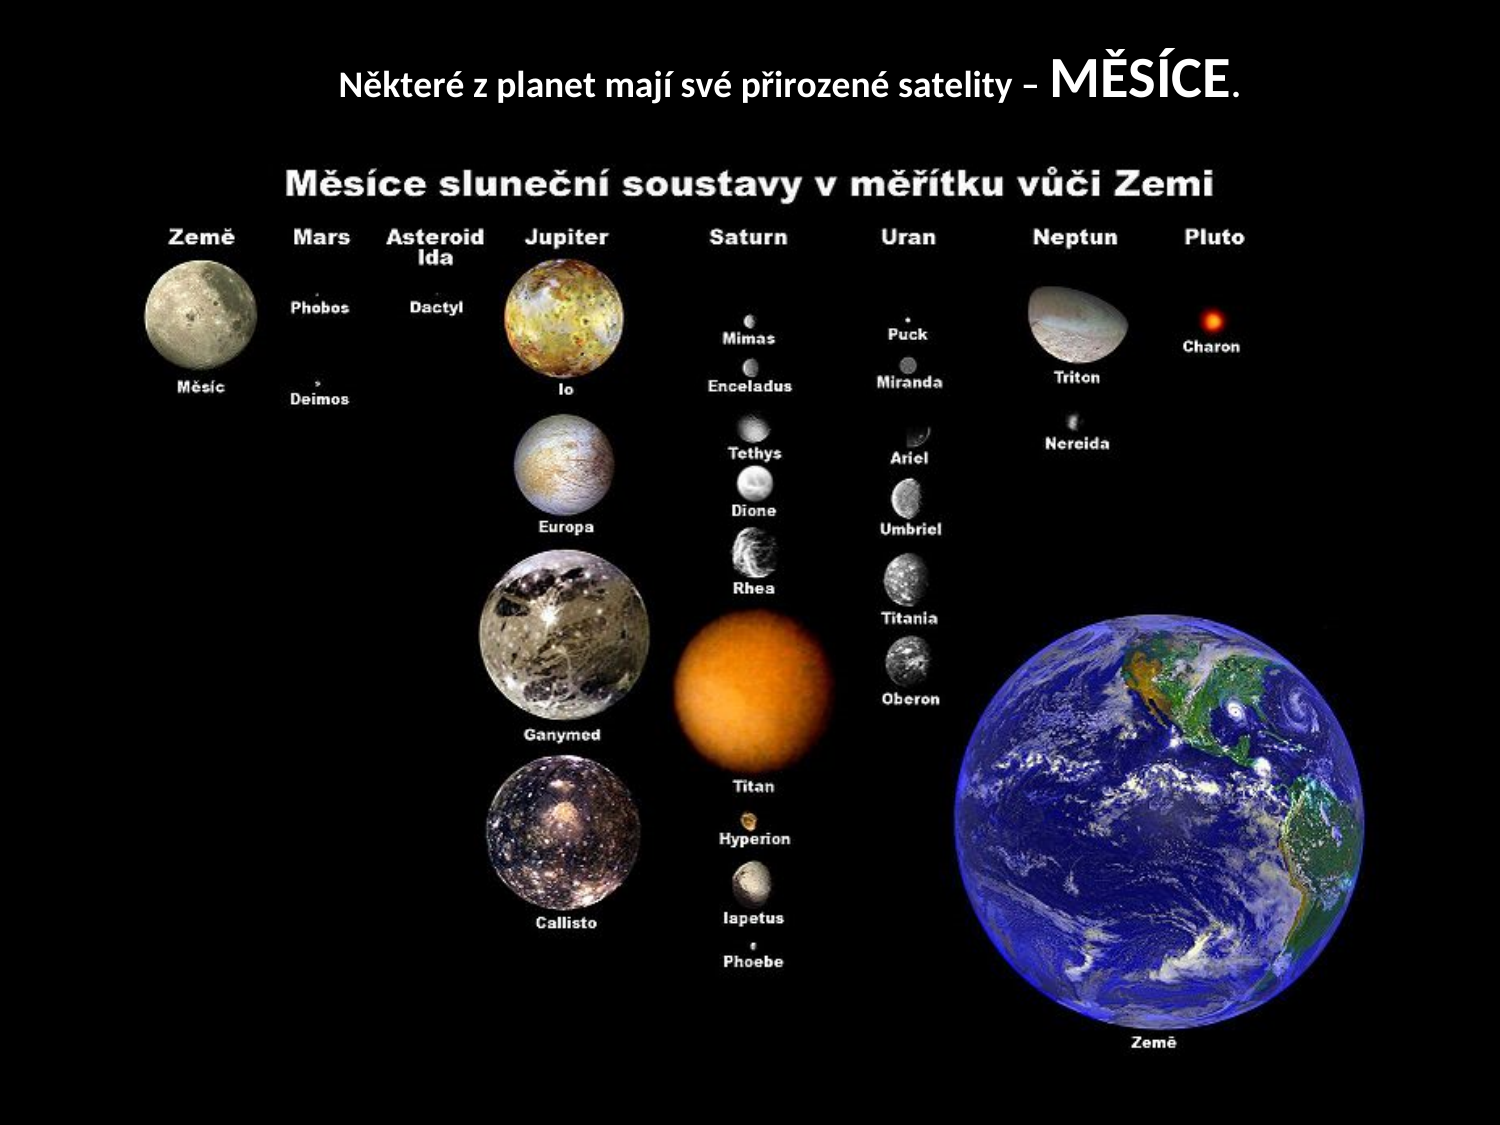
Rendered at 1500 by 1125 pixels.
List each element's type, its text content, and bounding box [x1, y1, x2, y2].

picture [112, 125, 1384, 1095]
text_box Některé z planet mají své přirozené satelity – MĚSÍCE. [323, 31, 1257, 117]
